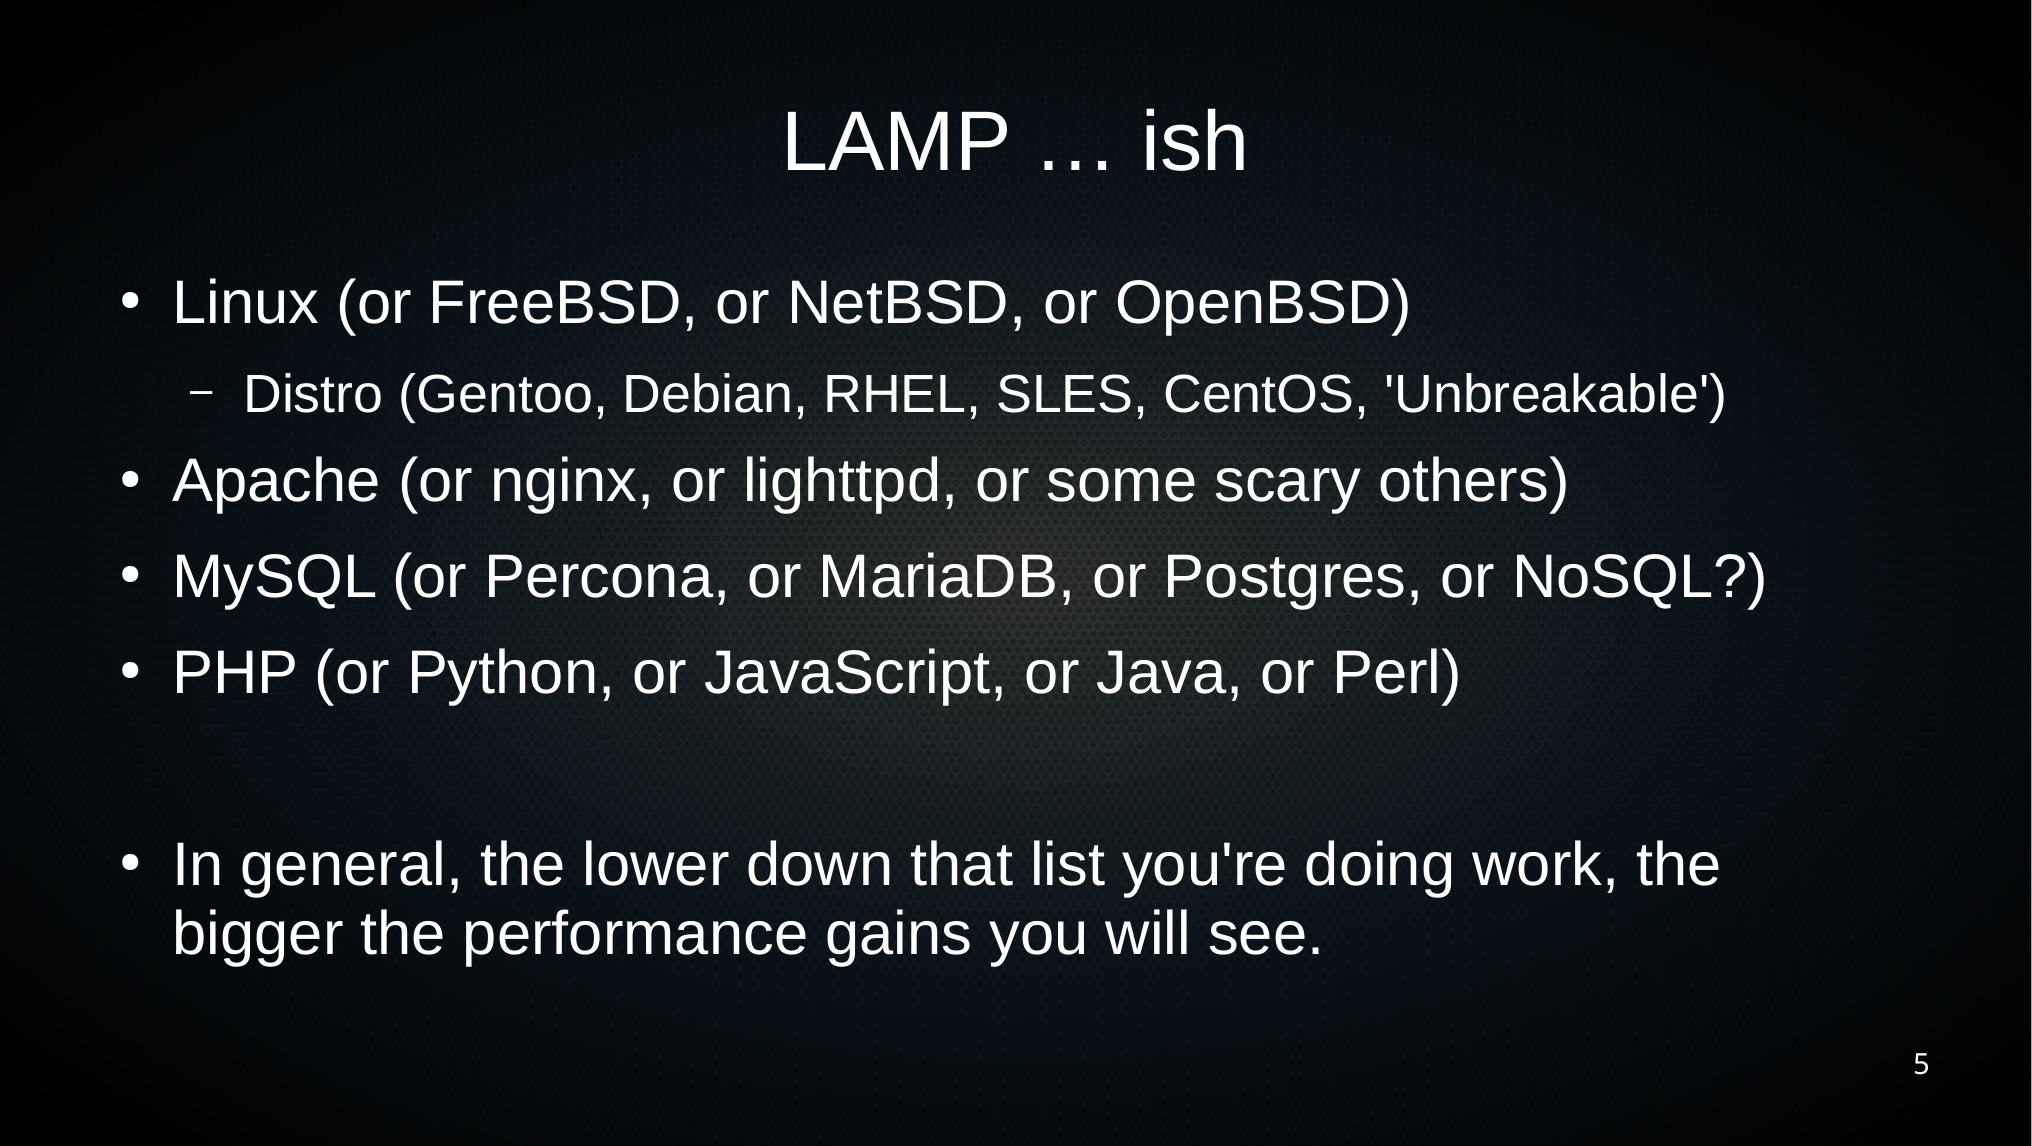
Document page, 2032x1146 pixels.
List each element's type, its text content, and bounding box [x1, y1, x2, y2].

picture [0, 0, 2032, 1146]
title LAMP … ish [101, 45, 1930, 237]
list Linux (or FreeBSD, or NetBSD, or OpenBSD) Distro (Gentoo, Debian, RHEL, SLES, CentOS, 'Unbreakable') Apache (or nginx, or lighttpd, or some scary others) MySQL (or Percona, or MariaDB, or Postgres, or NoSQL?) PHP (or Python, or JavaScript, or Java, or Perl) In general, the lower down that list you're doing work, the bigger the performance gains you will see. [101, 268, 1890, 1025]
